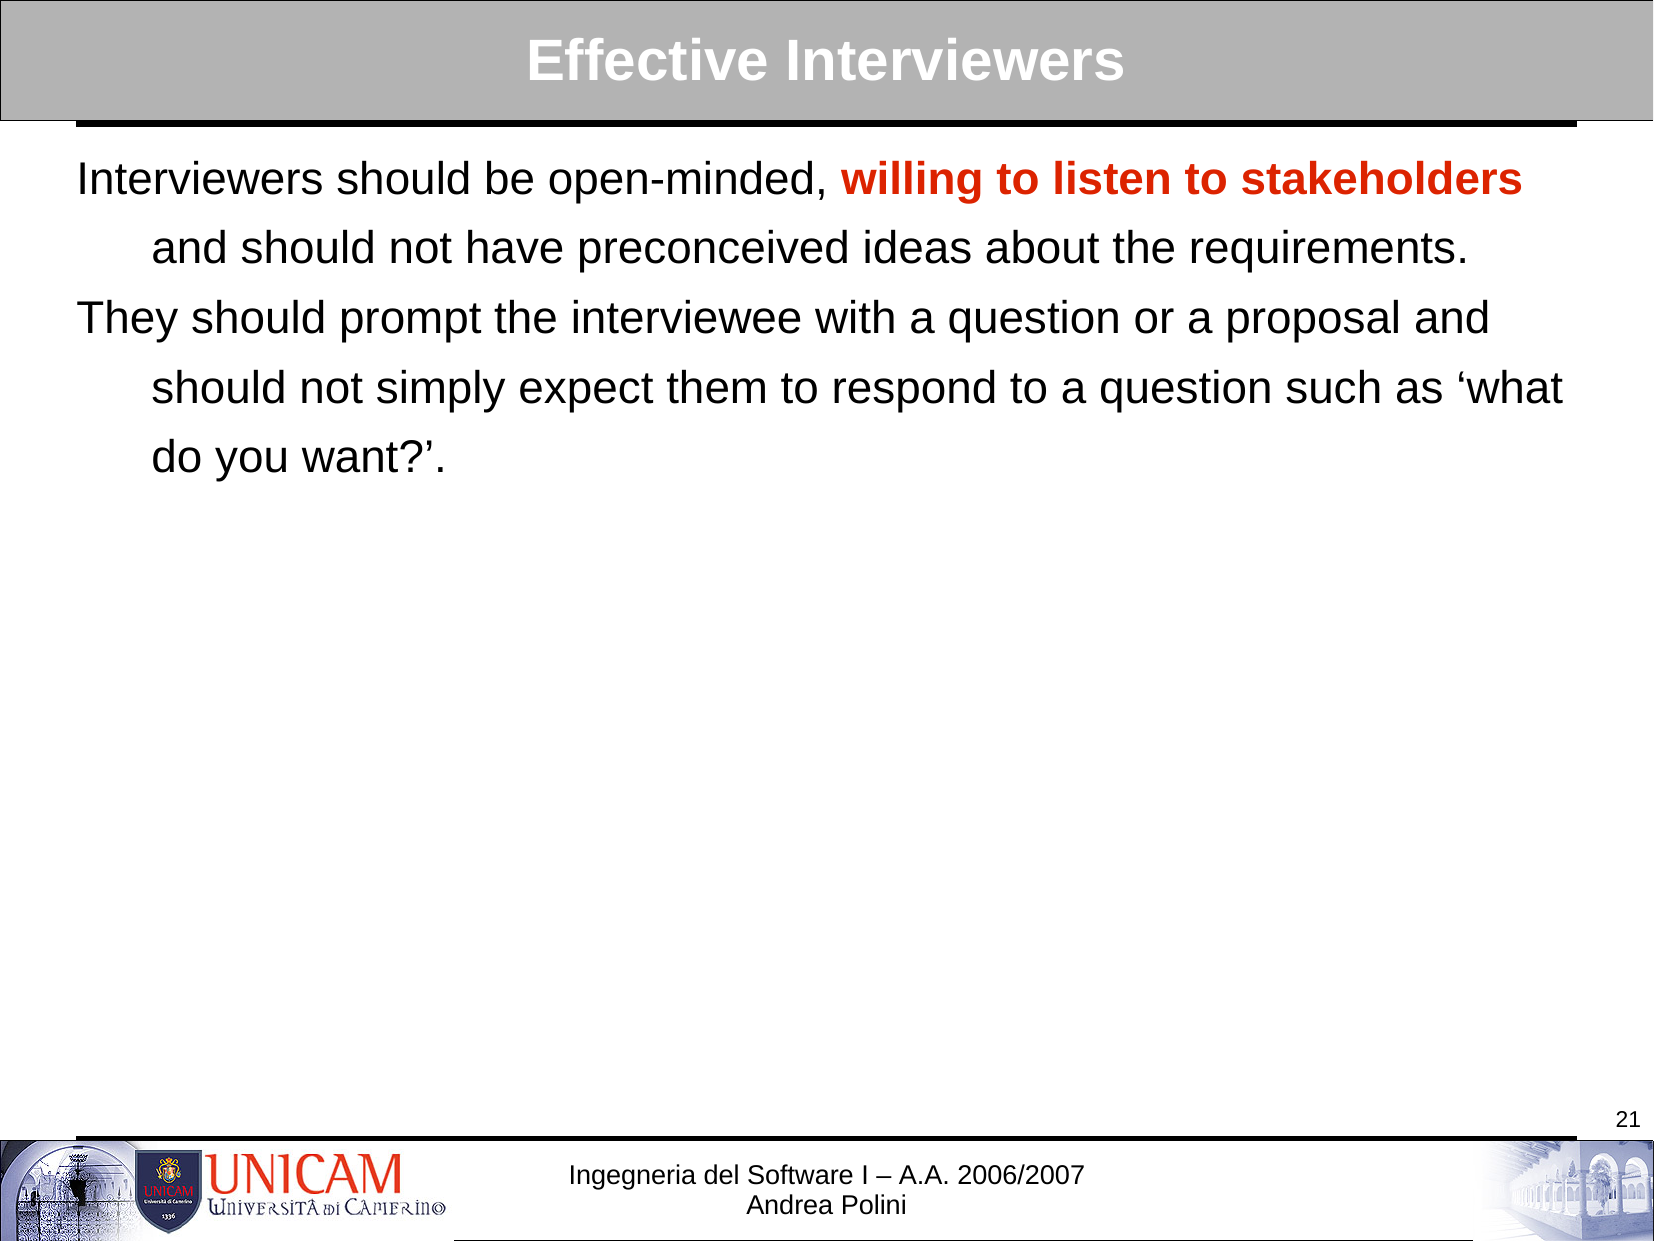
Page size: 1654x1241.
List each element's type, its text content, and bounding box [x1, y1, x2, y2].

picture [0, 1141, 454, 1241]
list Interviewers should be open-minded, willing to listen to stakeholders and should not have preconceived ideas about the requirements. They should prompt the interviewee with a question or a proposal and should not simply expect them to respond to a question such as ‘what do you want?’. [76, 152, 1577, 674]
title Effective Interviewers [0, 0, 1653, 121]
picture [1473, 1141, 1654, 1241]
